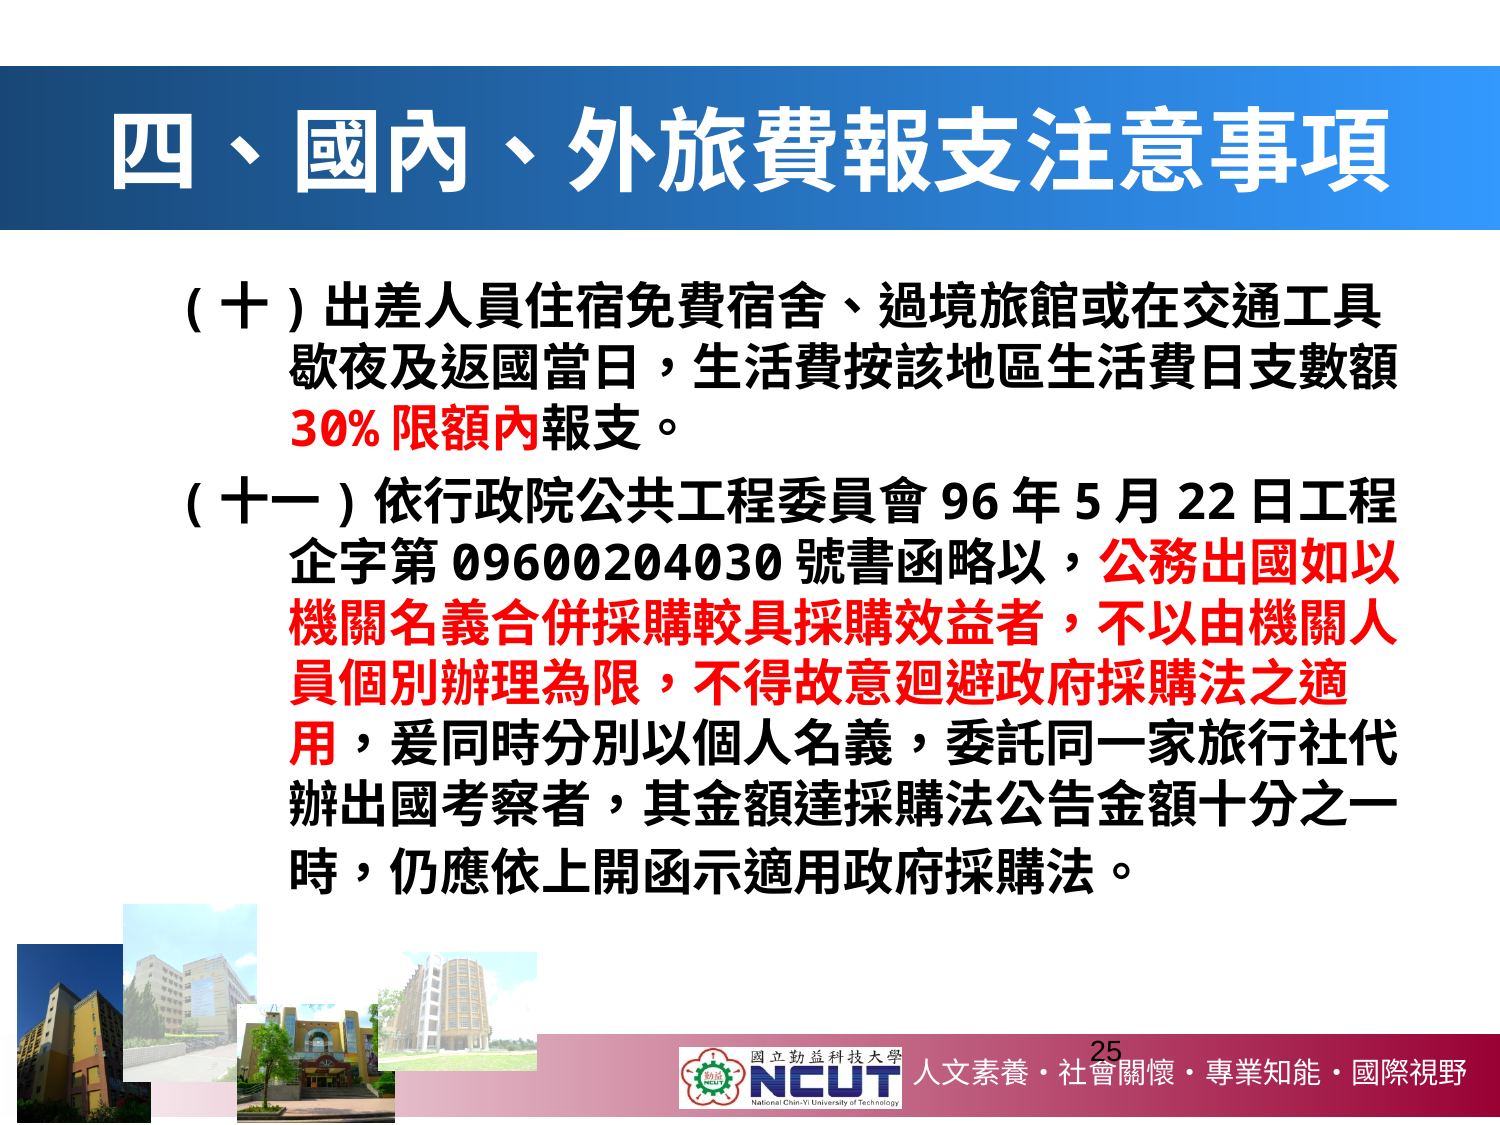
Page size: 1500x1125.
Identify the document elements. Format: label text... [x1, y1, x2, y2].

title 四、國內、外旅費報支注意事項 [0, 66, 1500, 230]
text_box [1074, 1024, 1426, 1103]
list (十)出差人員住宿免費宿舍、過境旅館或在交通工具歇夜及返國當日，生活費按該地區生活費日支數額30%限額內報支。 (十一)依行政院公共工程委員會96年5月22日工程企字第09600204030號書函略以，公務出國如以機關名義合併採購較具採購效益者，不以由機關人員個別辦理為限，不得故意廻避政府採購法之適用，爰同時分別以個人名義，委託同一家旅行社代辦出國考察者，其金額達採購法公告金額十分之一時，仍應依上開函示適用政府採購法。 [53, 267, 1424, 977]
